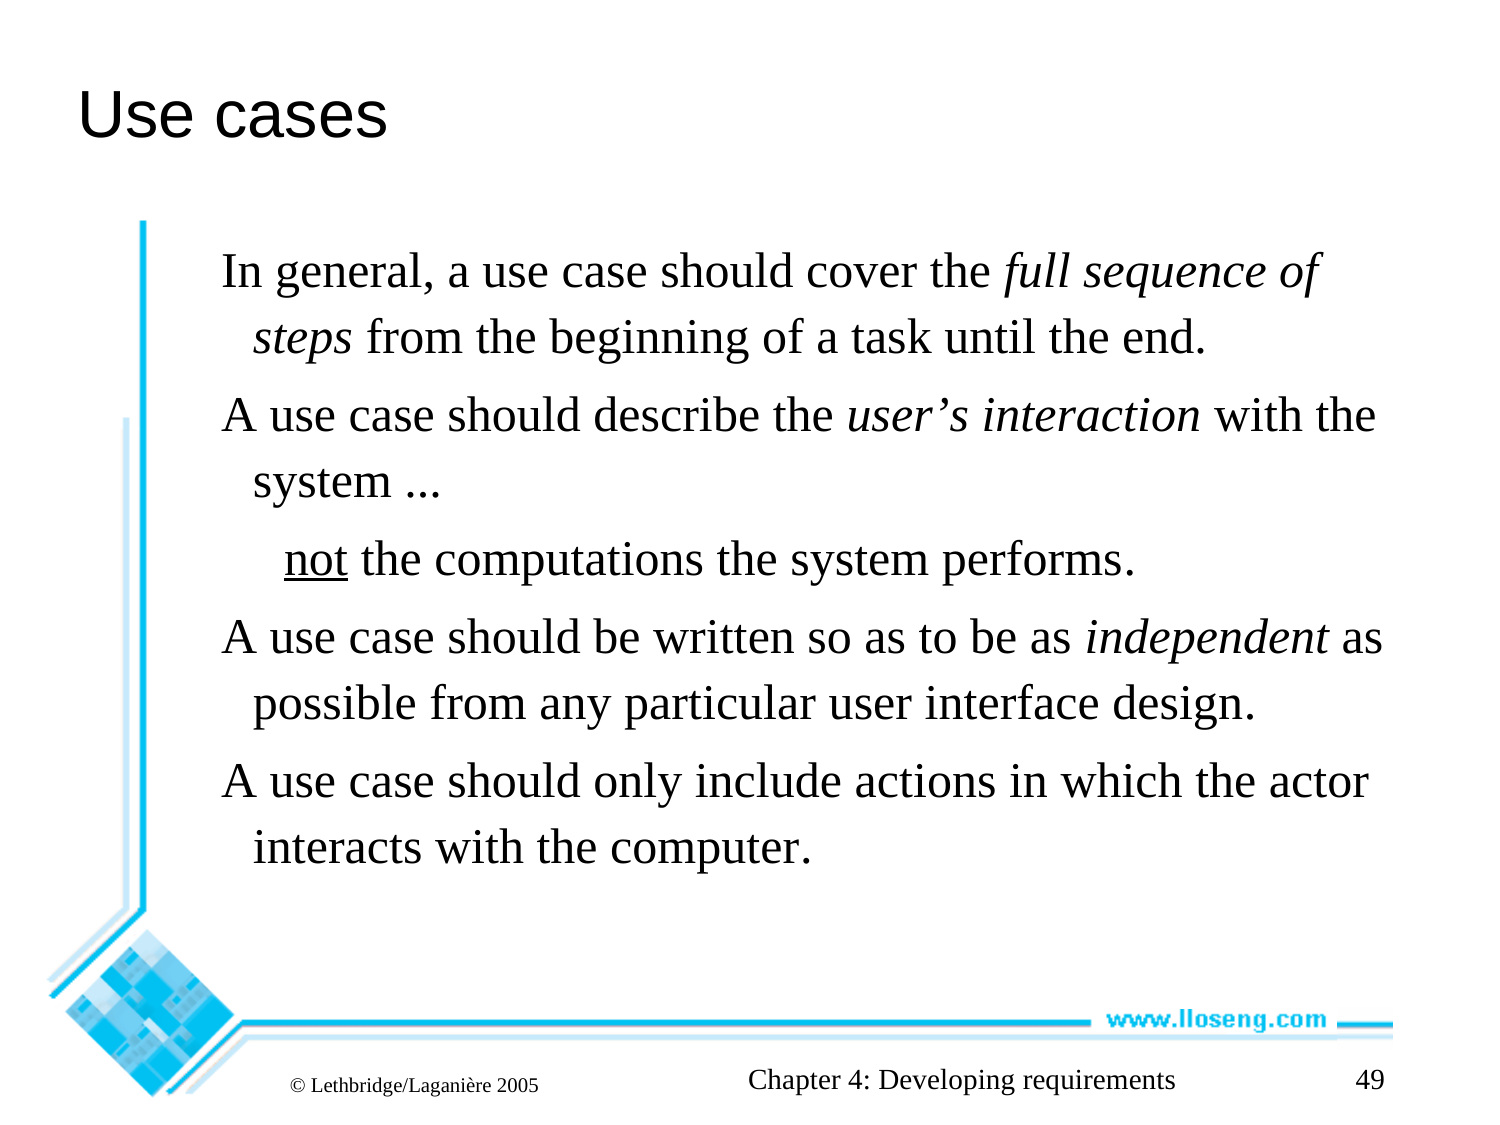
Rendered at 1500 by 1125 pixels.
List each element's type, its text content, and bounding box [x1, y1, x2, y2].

text_box © Lethbridge/Laganière 2005 [275, 1062, 601, 1125]
list In general, a use case should cover the full sequence of steps from the beginning of a task until the end. A use case should describe the user’s interaction with the system ... not the computations the system performs. A use case should be written so as to be as independent as possible from any particular user interface design. A use case should only include actions in which the actor interacts with the computer. [174, 224, 1413, 1013]
title Use cases [62, 37, 1413, 188]
text_box <number> [1325, 1050, 1401, 1125]
text_box Chapter 4: Developing requirements [624, 1050, 1300, 1125]
picture [35, 209, 1393, 1099]
